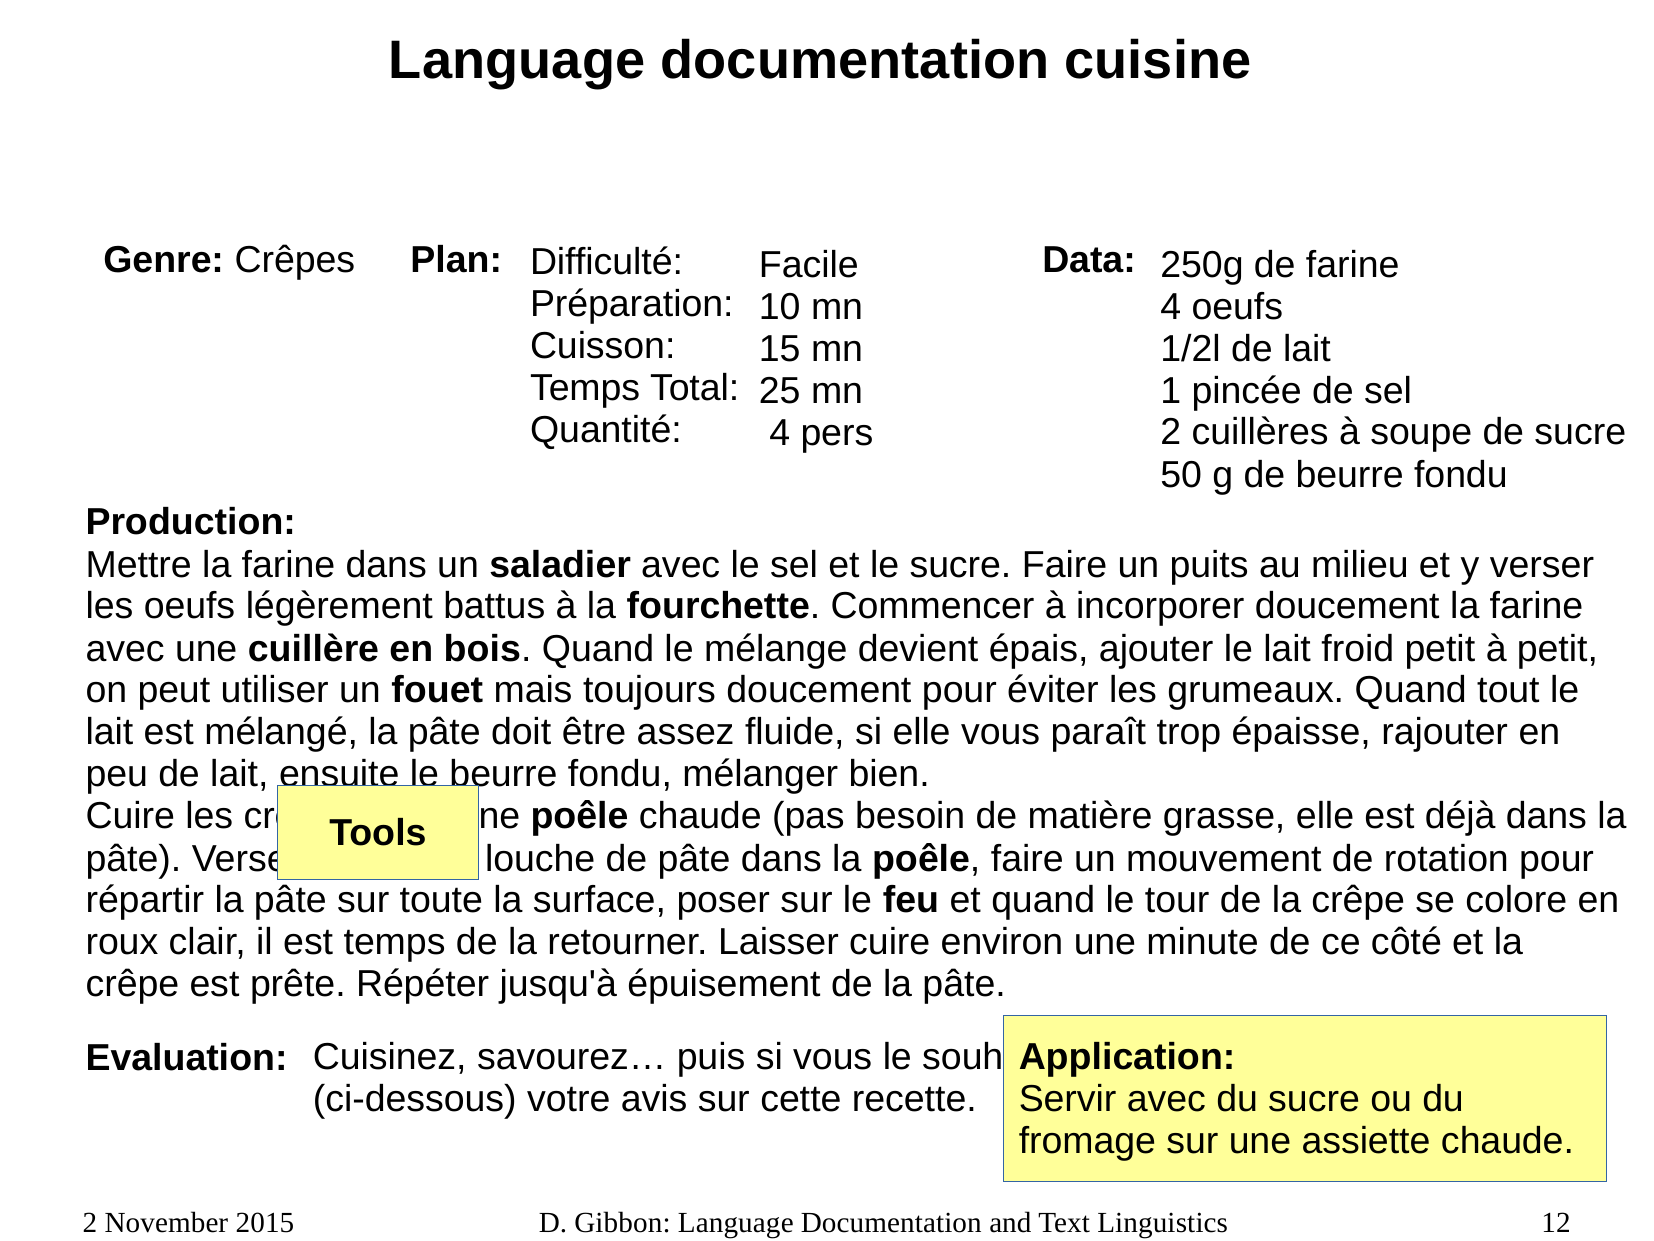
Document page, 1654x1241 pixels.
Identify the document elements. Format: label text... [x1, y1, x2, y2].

text_box Evaluation: [35, 1033, 311, 1081]
text_box Tools [277, 785, 479, 880]
text_box Cuisinez, savourez… puis si vous le souhaitez, partagez / déposez (ci-dessous) votre avis sur cette recette. [262, 1027, 1003, 1128]
text_box Genre: Crêpes [53, 236, 373, 284]
text_box 250g de farine 4 oeufs 1/2l de lait 1 pincée de sel 2 cuillères à soupe de sucre 50 g de beurre fondu [1110, 236, 1642, 502]
text_box Production: Mettre la farine dans un saladier avec le sel et le sucre. Faire un puits au milieu et y verser les oeufs légèrement battus à la fourchette. Commencer à incorporer doucement la farine avec une cuillère en bois. Quand le mélange devient épais, ajouter le lait froid petit à petit, on peut utiliser un fouet mais toujours doucement pour éviter les grumeaux. Quand tout le lait est mélangé, la pâte doit être assez fluide, si elle vous paraît trop épaisse, rajouter en peu de lait, ensuite le beurre fondu, mélanger bien. Cuire les crêpes dans une poêle chaude (pas besoin de matière grasse, elle est déjà dans la pâte). Verser une petite louche de pâte dans la poêle, faire un mouvement de rotation pour répartir la pâte sur toute la surface, poser sur le feu et quand le tour de la crêpe se colore en roux clair, il est temps de la retourner. Laisser cuire environ une minute de ce côté et la crêpe est prête. Répéter jusqu'à épuisement de la pâte. [35, 490, 1642, 1016]
text_box Application: Servir avec du sucre ou du fromage sur une assiette chaude. [1003, 1015, 1607, 1182]
text_box Facile 10 mn 15 mn 25 mn 4 pers [727, 248, 910, 449]
text_box Plan: [373, 236, 520, 284]
text_box Data: [992, 236, 1158, 284]
title Language documentation cuisine [11, 13, 1630, 107]
text_box Difficulté: Préparation: Cuisson: Temps Total: Quantité: [507, 218, 727, 473]
